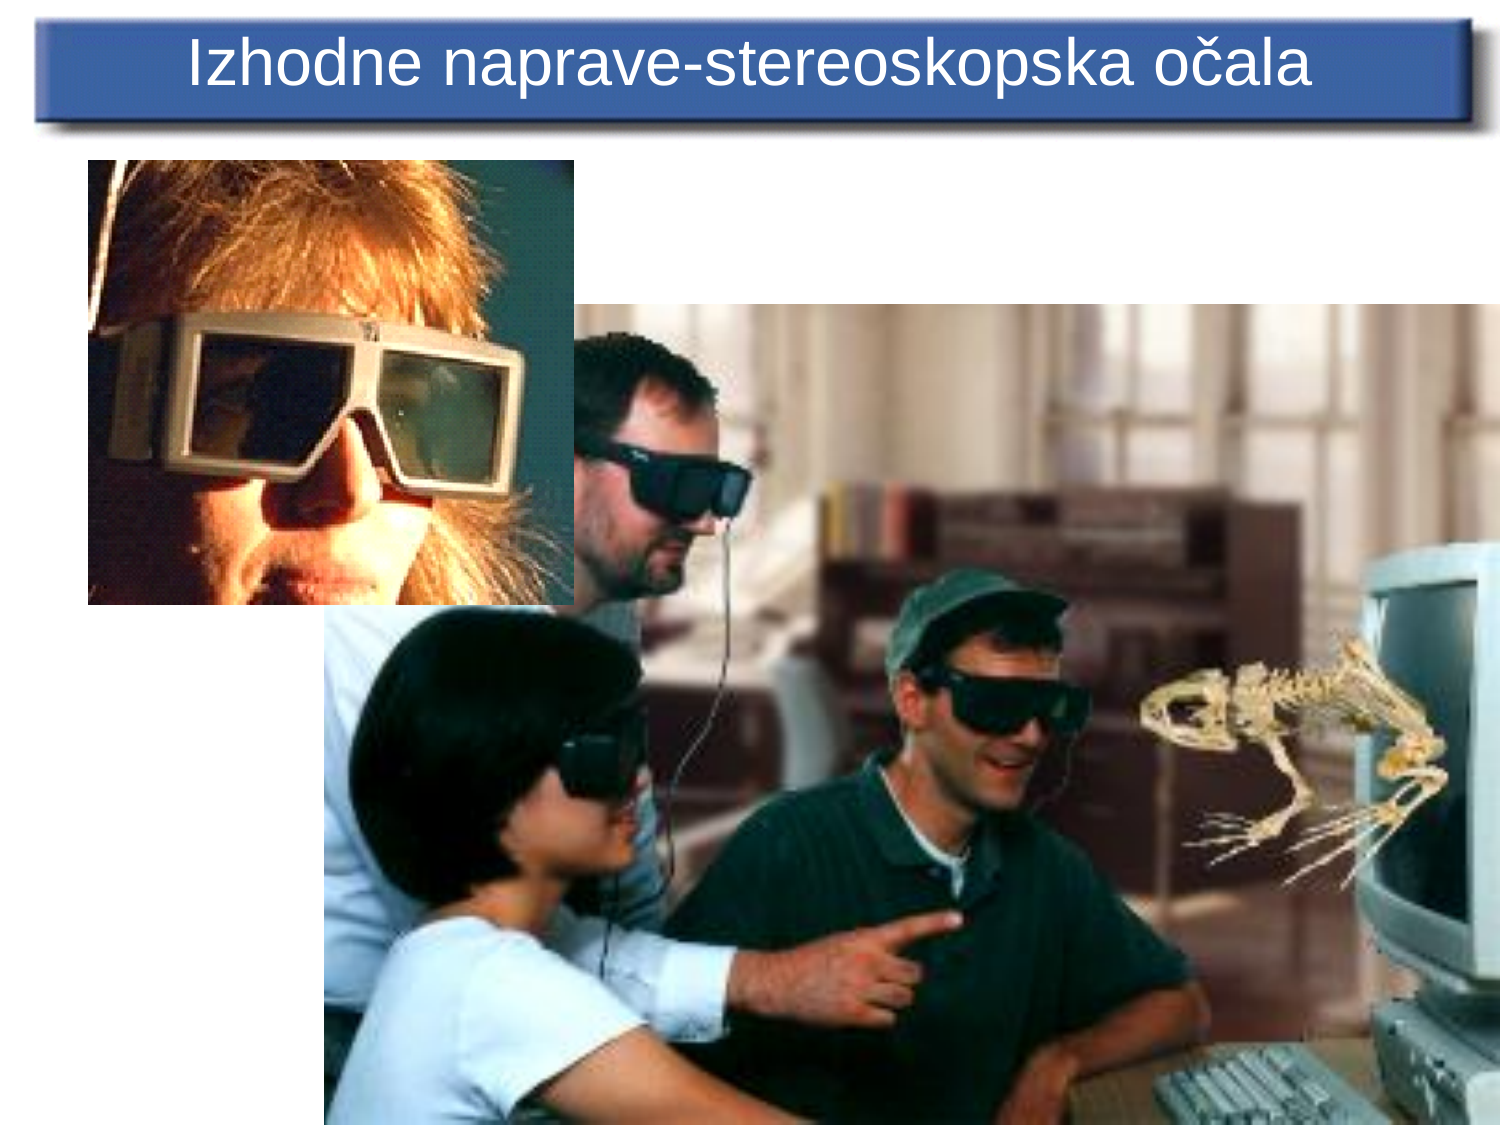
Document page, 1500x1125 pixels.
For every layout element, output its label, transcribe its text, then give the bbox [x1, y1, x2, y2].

picture [88, 160, 1500, 1125]
picture [33, 15, 1500, 142]
title Izhodne naprave-stereoskopska očala [112, 0, 1388, 119]
